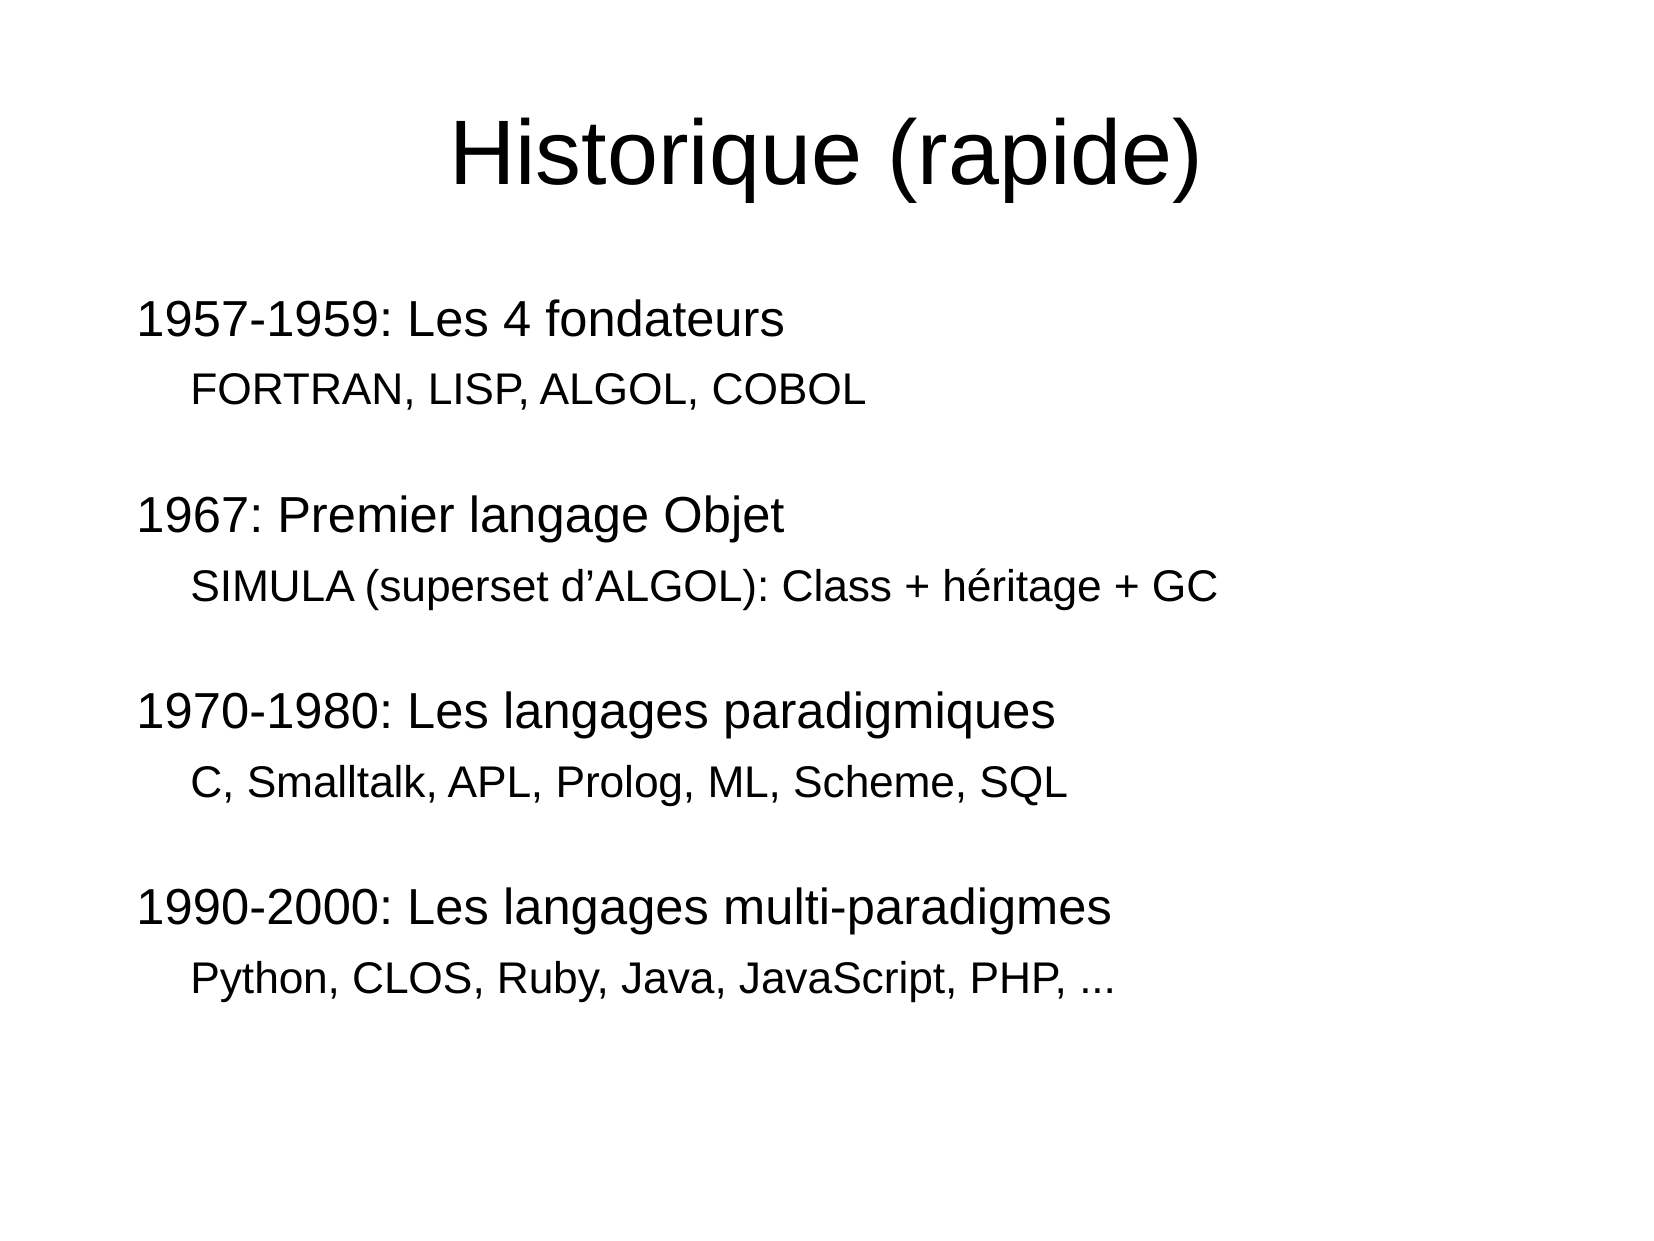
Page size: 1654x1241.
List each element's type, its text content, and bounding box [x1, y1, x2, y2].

list 1957-1959: Les 4 fondateurs FORTRAN, LISP, ALGOL, COBOL 1967: Premier langage Objet SIMULA (superset d’ALGOL): Class + héritage + GC 1970-1980: Les langages paradigmiques C, Smalltalk, APL, Prolog, ML, Scheme, SQL 1990-2000: Les langages multi-paradigmes Python, CLOS, Ruby, Java, JavaScript, PHP, ... [82, 290, 1571, 1010]
title Historique (rapide) [82, 49, 1571, 257]
